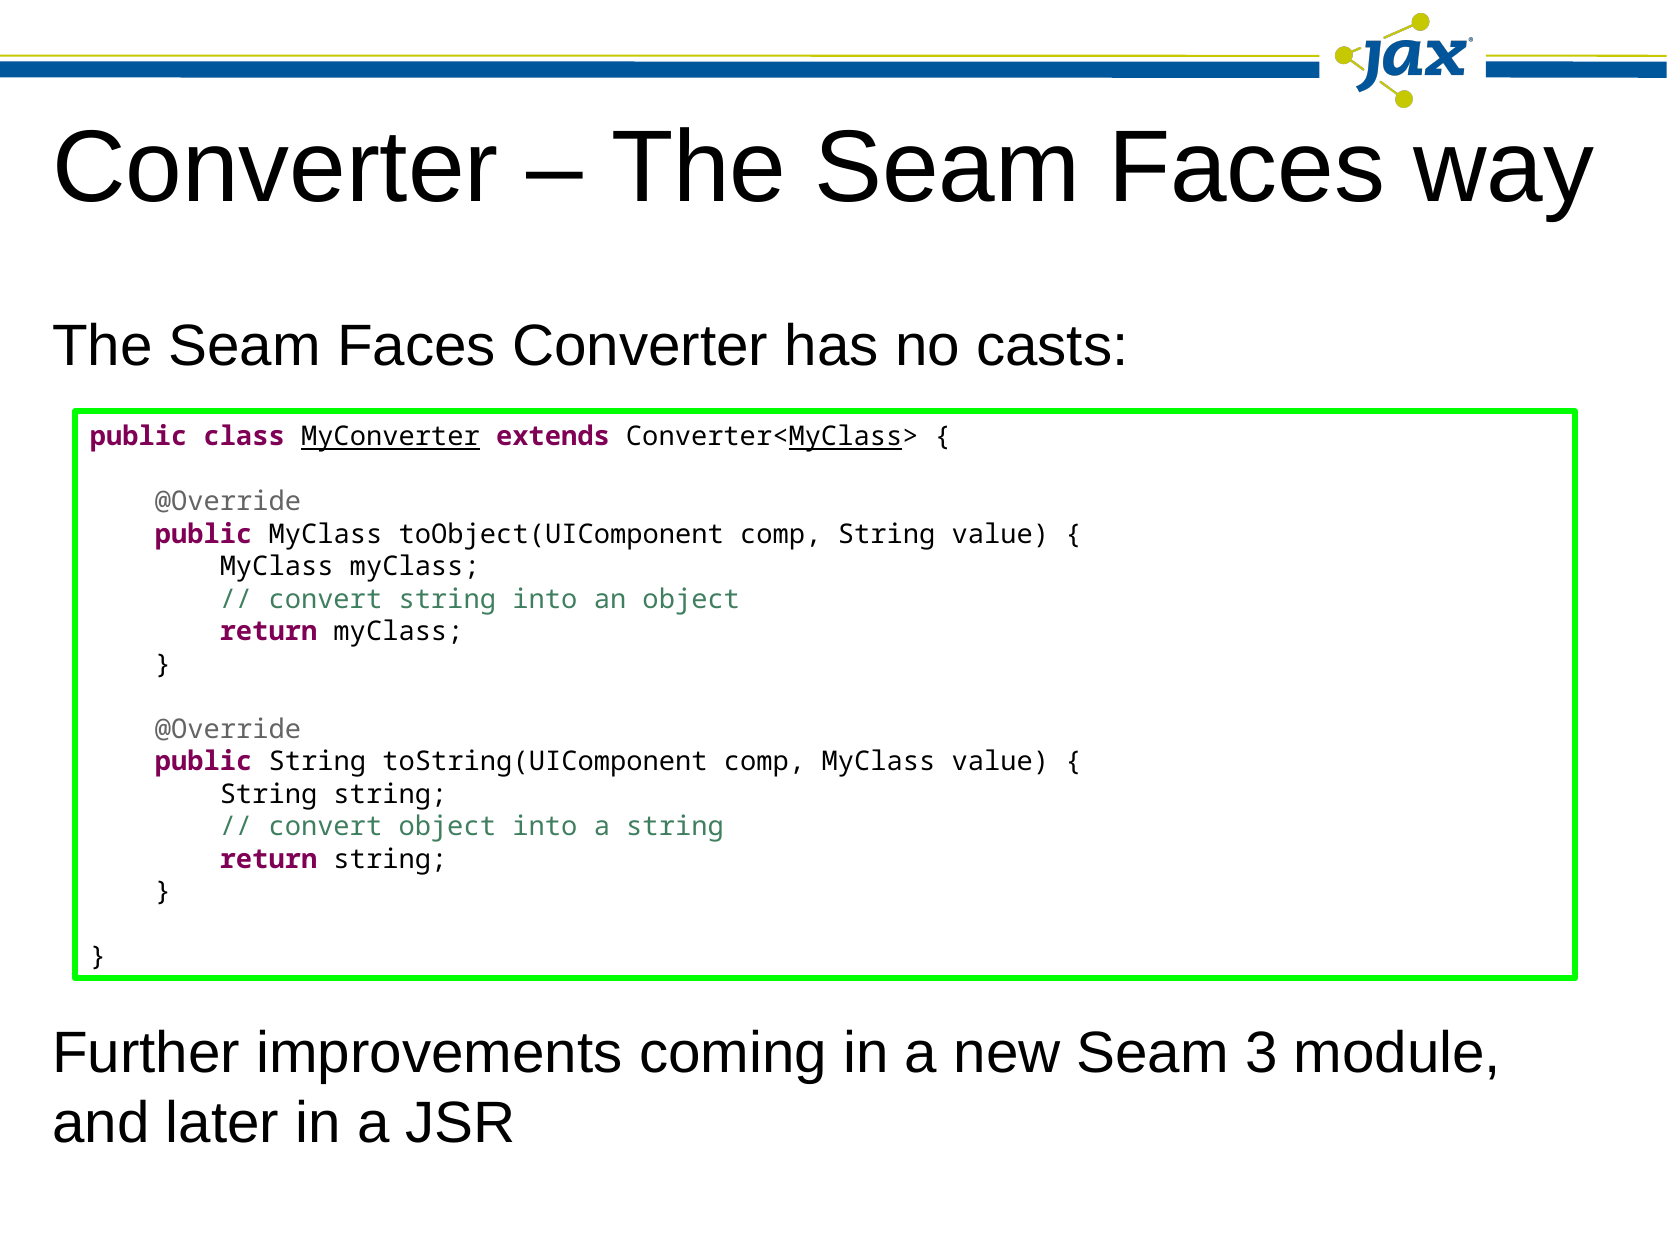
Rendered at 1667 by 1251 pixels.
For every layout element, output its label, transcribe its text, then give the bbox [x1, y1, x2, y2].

list The Seam Faces Converter has no casts: Further improvements coming in a new Seam 3 module, and later in a JSR [37, 300, 1613, 1201]
picture [1335, 13, 1473, 91]
text_box public class MyConverter extends Converter<MyClass> { @Override public MyClass toObject(UIComponent comp, String value) { MyClass myClass; // convert string into an object return myClass; } @Override public String toString(UIComponent comp, MyClass value) { String string; // convert object into a string return string; } } [75, 411, 1576, 979]
title Converter – The Seam Faces way [37, 91, 1651, 230]
